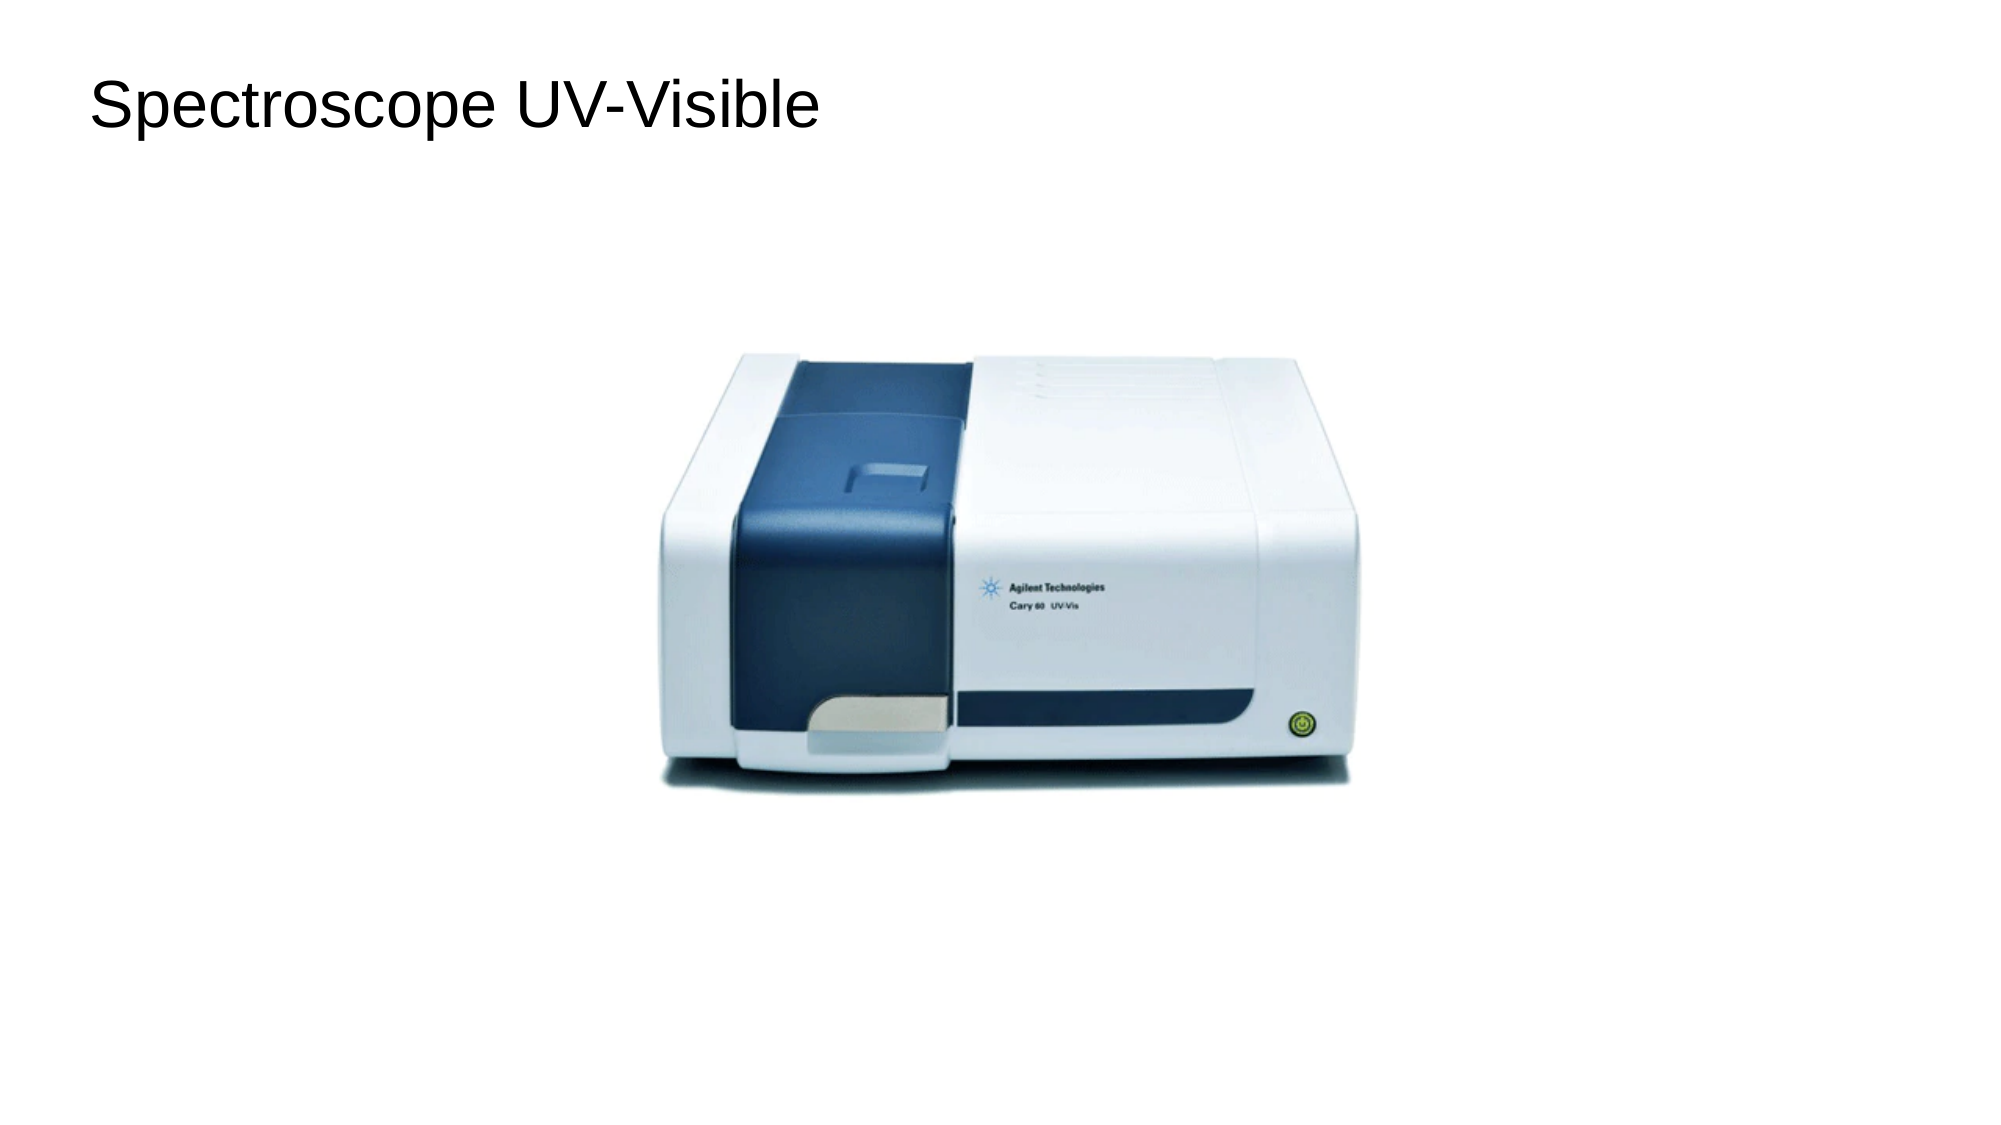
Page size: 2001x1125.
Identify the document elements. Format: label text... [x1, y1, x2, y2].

picture [622, 327, 1395, 810]
text_box Spectroscope UV-Visible [75, 60, 1411, 150]
